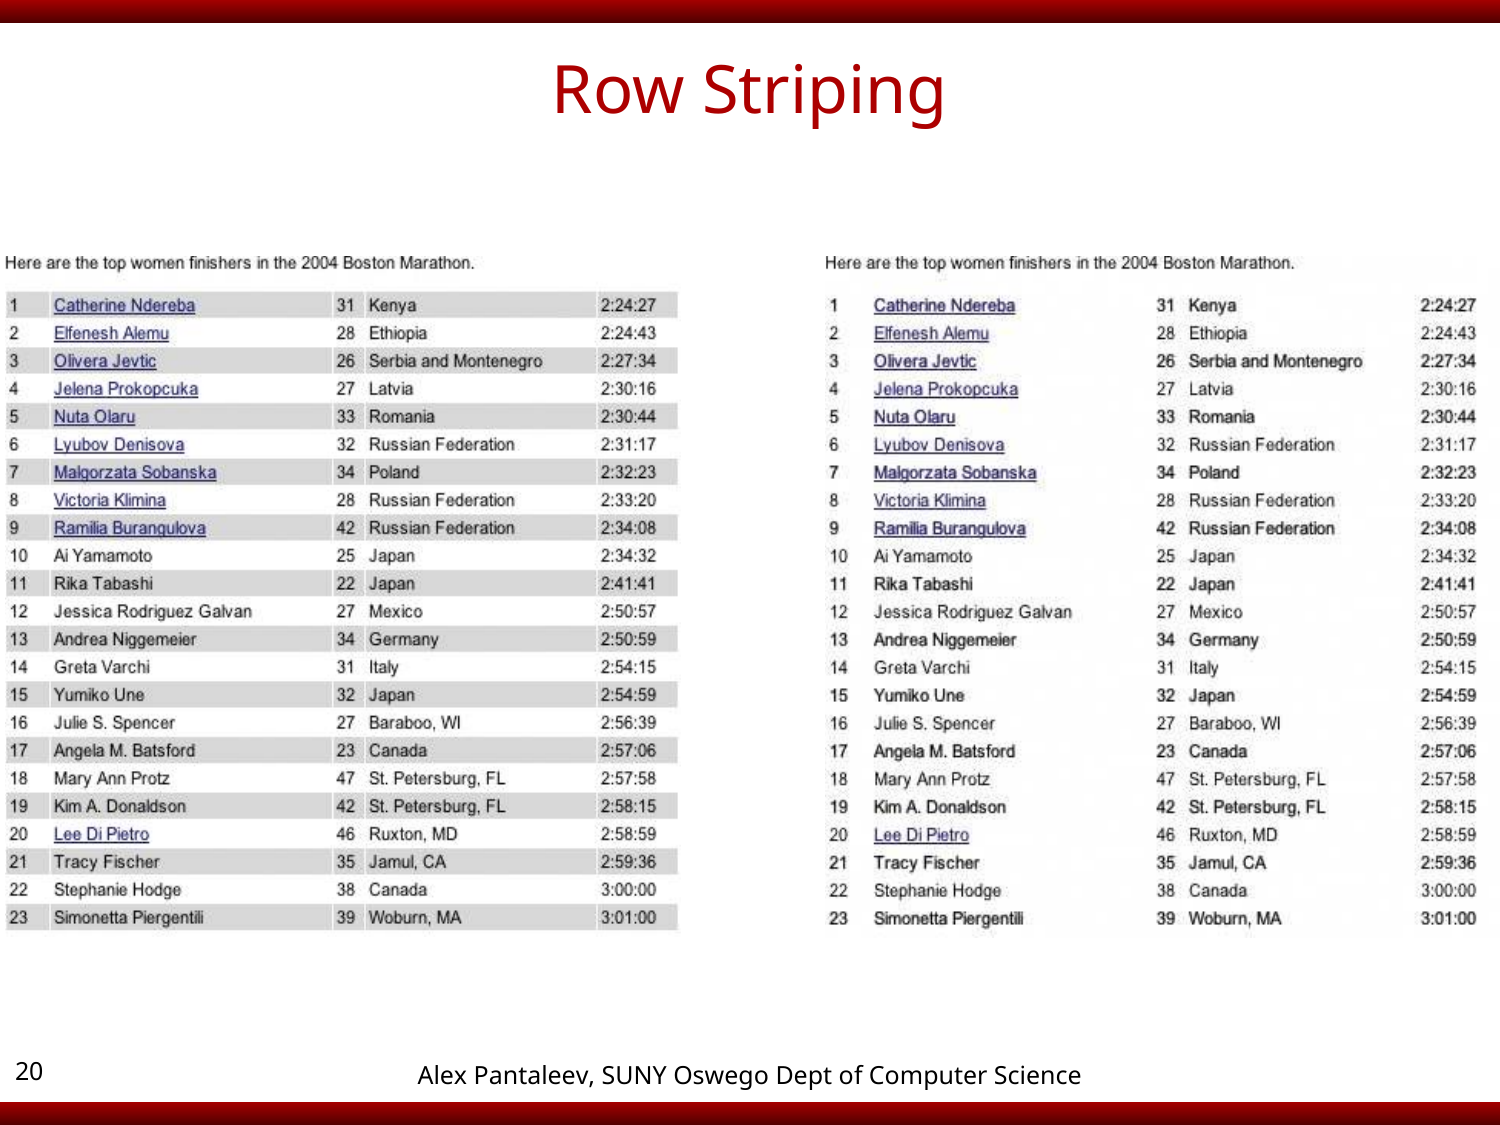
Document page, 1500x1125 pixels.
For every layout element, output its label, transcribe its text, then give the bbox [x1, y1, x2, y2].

picture [825, 256, 1500, 938]
picture [5, 256, 681, 937]
title Row Striping [0, 32, 1500, 143]
